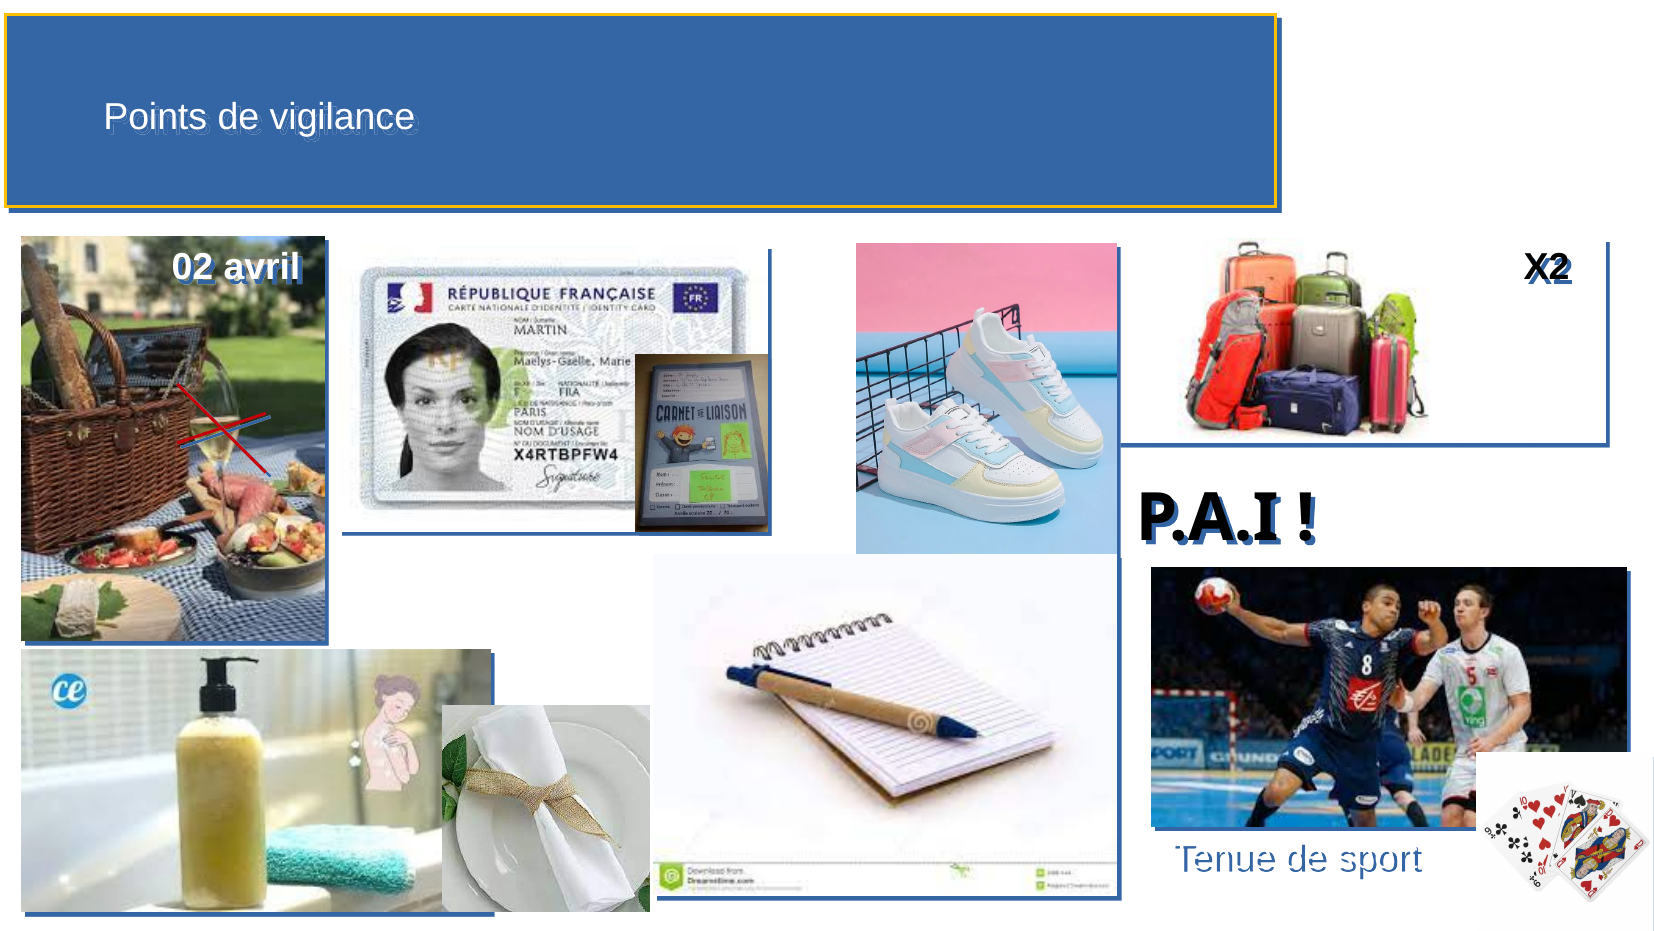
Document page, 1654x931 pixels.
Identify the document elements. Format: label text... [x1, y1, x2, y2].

text_box Tenue de sport [1116, 826, 1472, 926]
picture [21, 236, 325, 641]
text_box 02 avril [147, 238, 325, 296]
picture [21, 649, 650, 913]
picture [1151, 567, 1654, 931]
picture [653, 238, 1606, 897]
text_box Points de vigilance [88, 88, 430, 146]
text_box P.A.I ! [1062, 461, 1388, 600]
picture [338, 245, 768, 532]
text_box X2 [1487, 238, 1606, 296]
